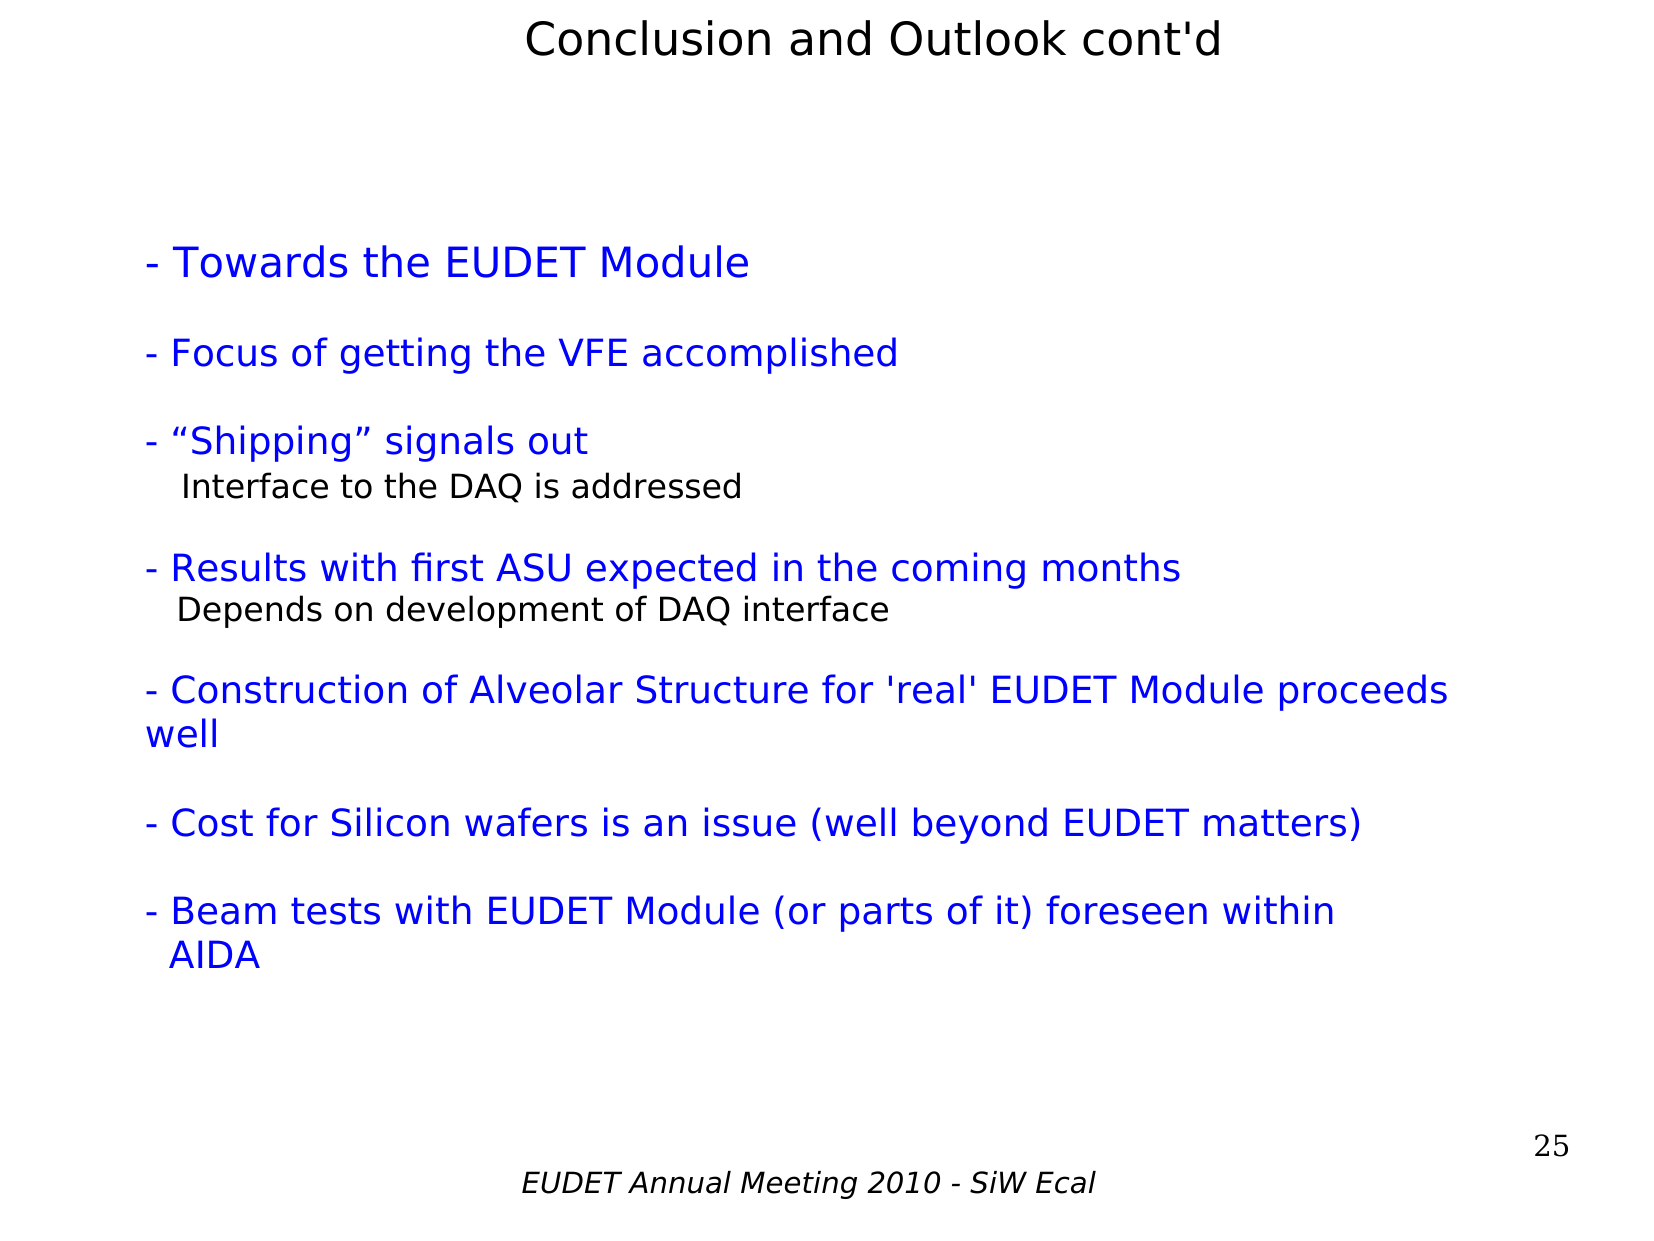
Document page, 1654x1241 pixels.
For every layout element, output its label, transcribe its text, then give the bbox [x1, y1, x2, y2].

text_box - Towards the EUDET Module - Focus of getting the VFE accomplished - “Shipping” signals out Interface to the DAQ is addressed - Results with first ASU expected in the coming months Depends on development of DAQ interface - Construction of Alveolar Structure for 'real' EUDET Module proceeds well - Cost for Silicon wafers is an issue (well beyond EUDET matters) - Beam tests with EUDET Module (or parts of it) foreseen within AIDA [130, 230, 1518, 1135]
text_box Conclusion and Outlook cont'd [509, 4, 1225, 73]
